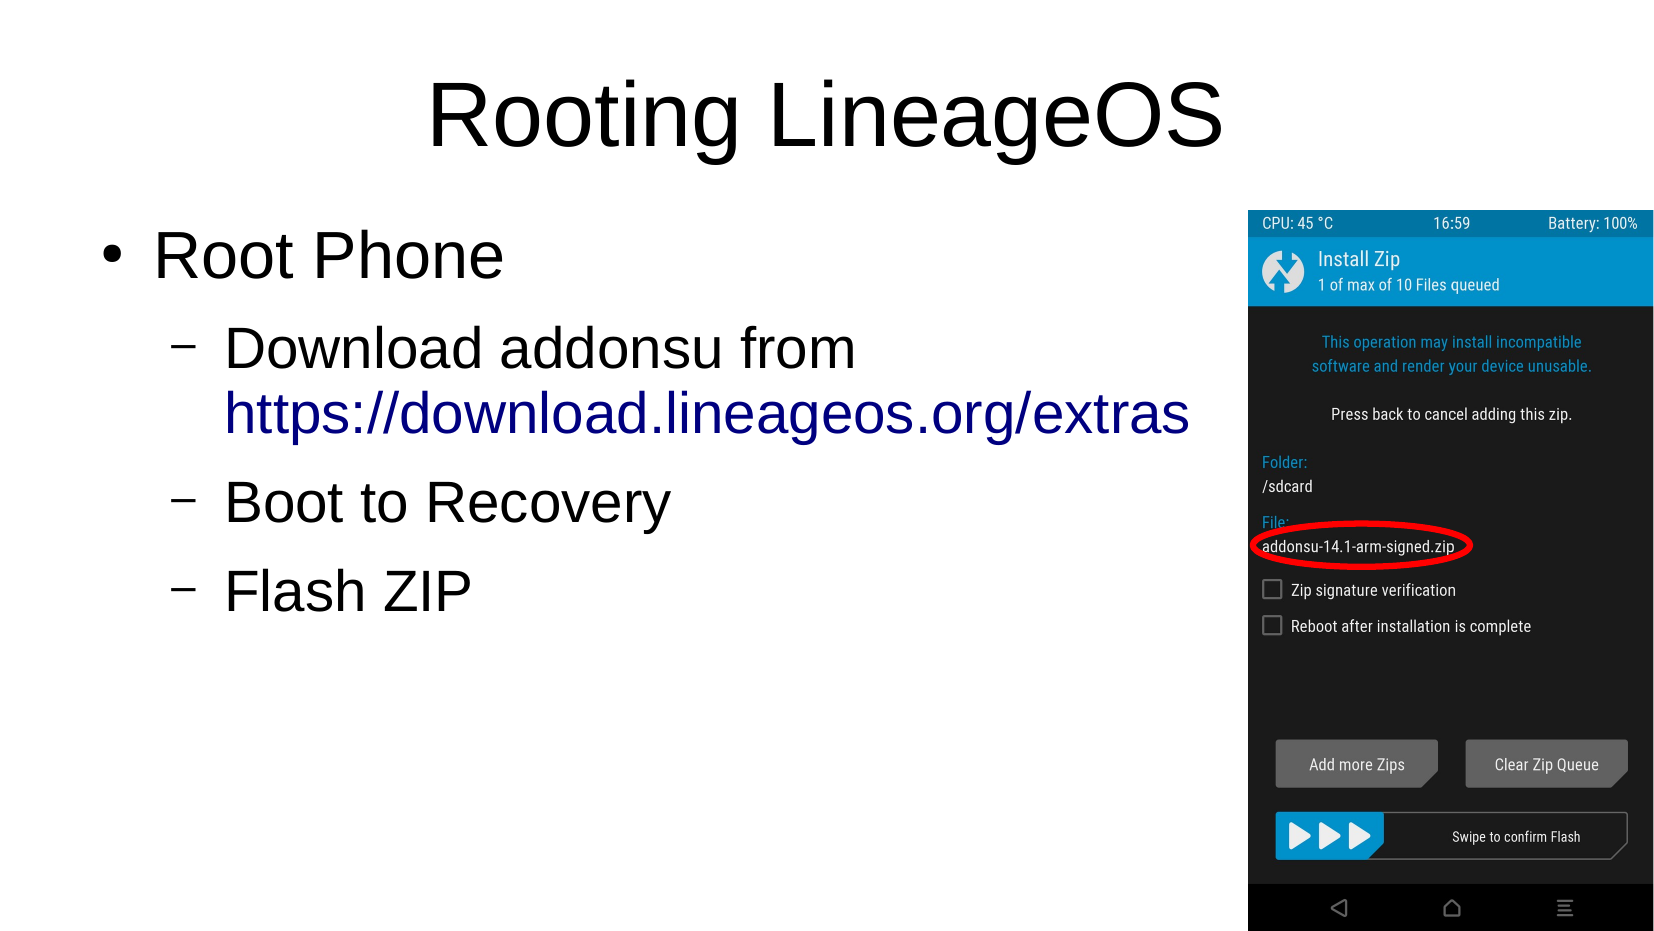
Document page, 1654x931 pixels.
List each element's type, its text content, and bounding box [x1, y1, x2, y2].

picture [1392, 256, 1398, 270]
picture [1348, 282, 1357, 290]
picture [1248, 307, 1654, 931]
picture [1559, 220, 1564, 228]
picture [1566, 218, 1574, 228]
picture [1429, 279, 1433, 290]
picture [1273, 217, 1277, 228]
picture [1351, 256, 1358, 265]
picture [1487, 281, 1498, 286]
title Rooting LineageOS [82, 37, 1571, 193]
picture [1625, 217, 1636, 228]
picture [1417, 279, 1421, 290]
picture [1585, 220, 1594, 228]
picture [1262, 251, 1304, 292]
list Root Phone Download addonsu from https://download.lineageos.org/extras Boot to Recovery Flash ZIP [82, 217, 1248, 931]
